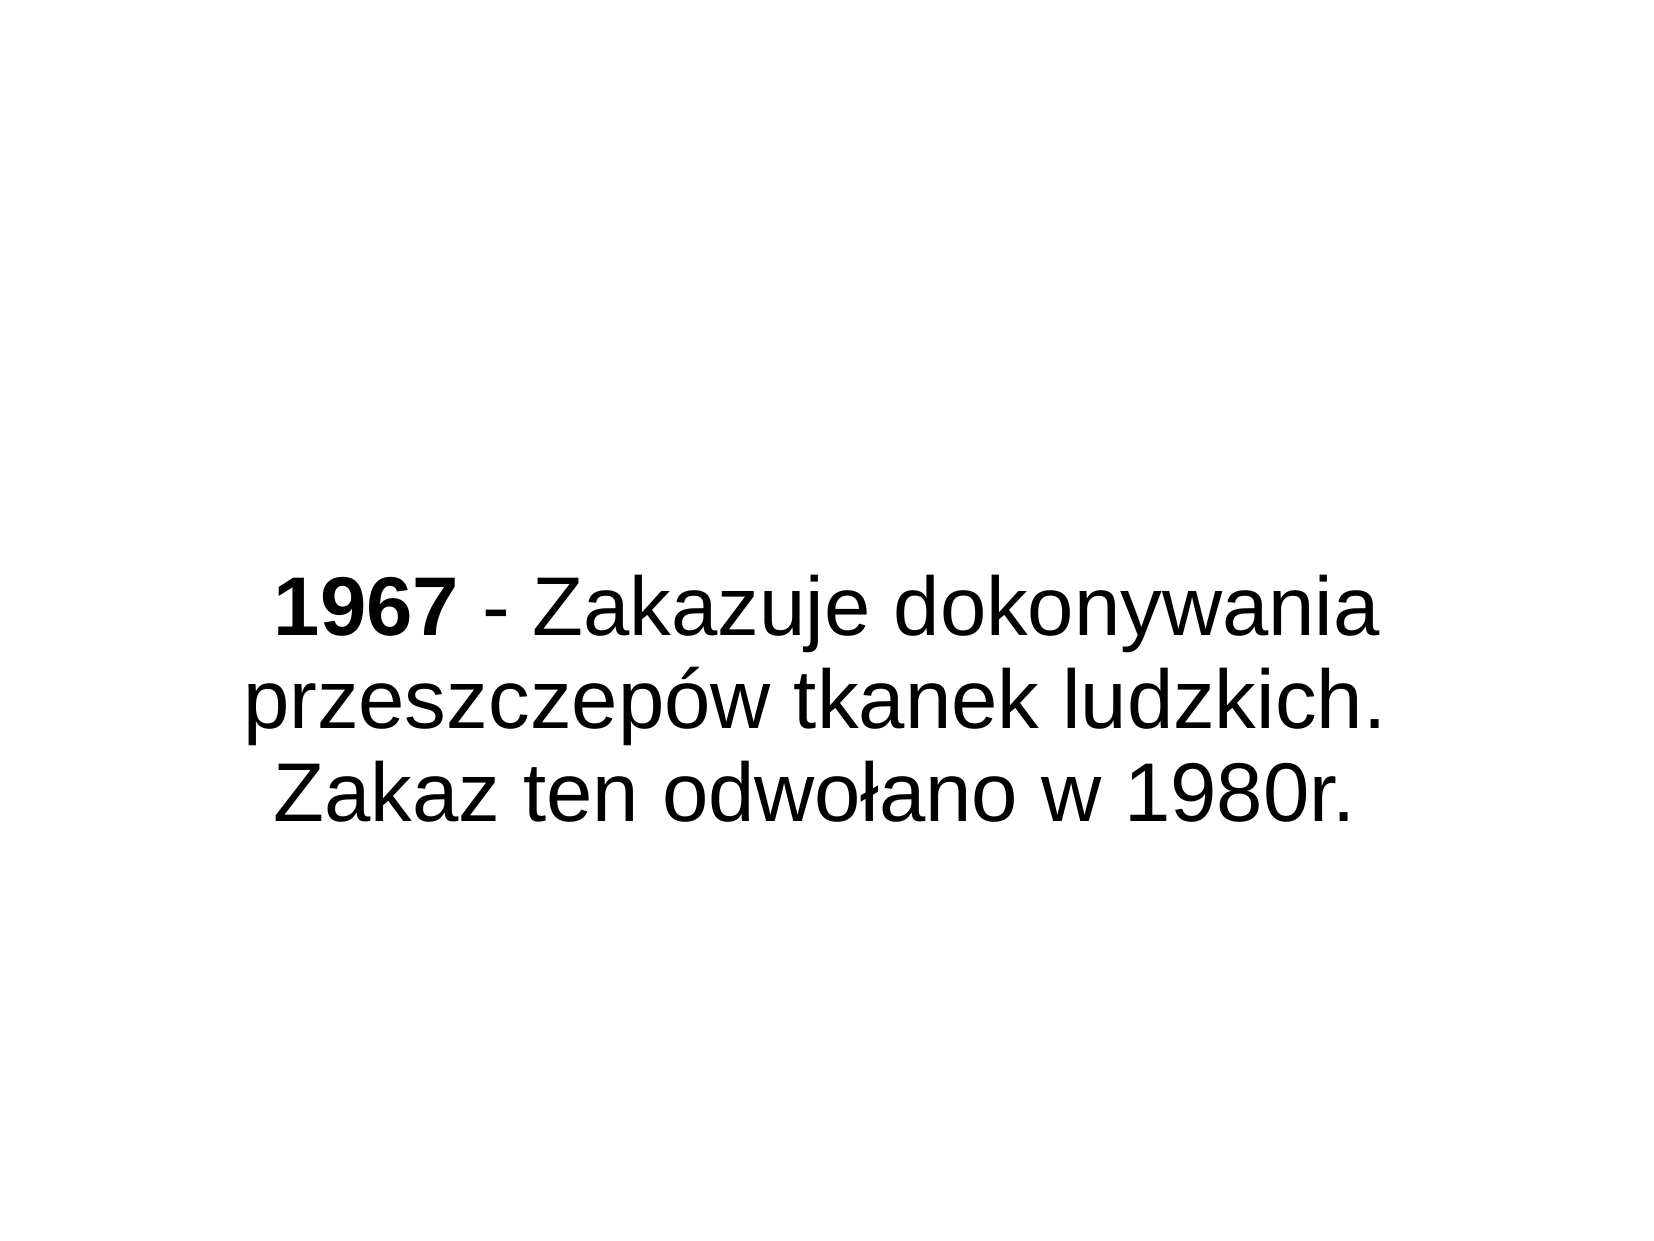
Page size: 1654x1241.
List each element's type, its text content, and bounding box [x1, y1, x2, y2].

subtitle 1967 - Zakazuje dokonywania przeszczepów tkanek ludzkich. Zakaz ten odwołano w 1980r. [82, 297, 1571, 1102]
